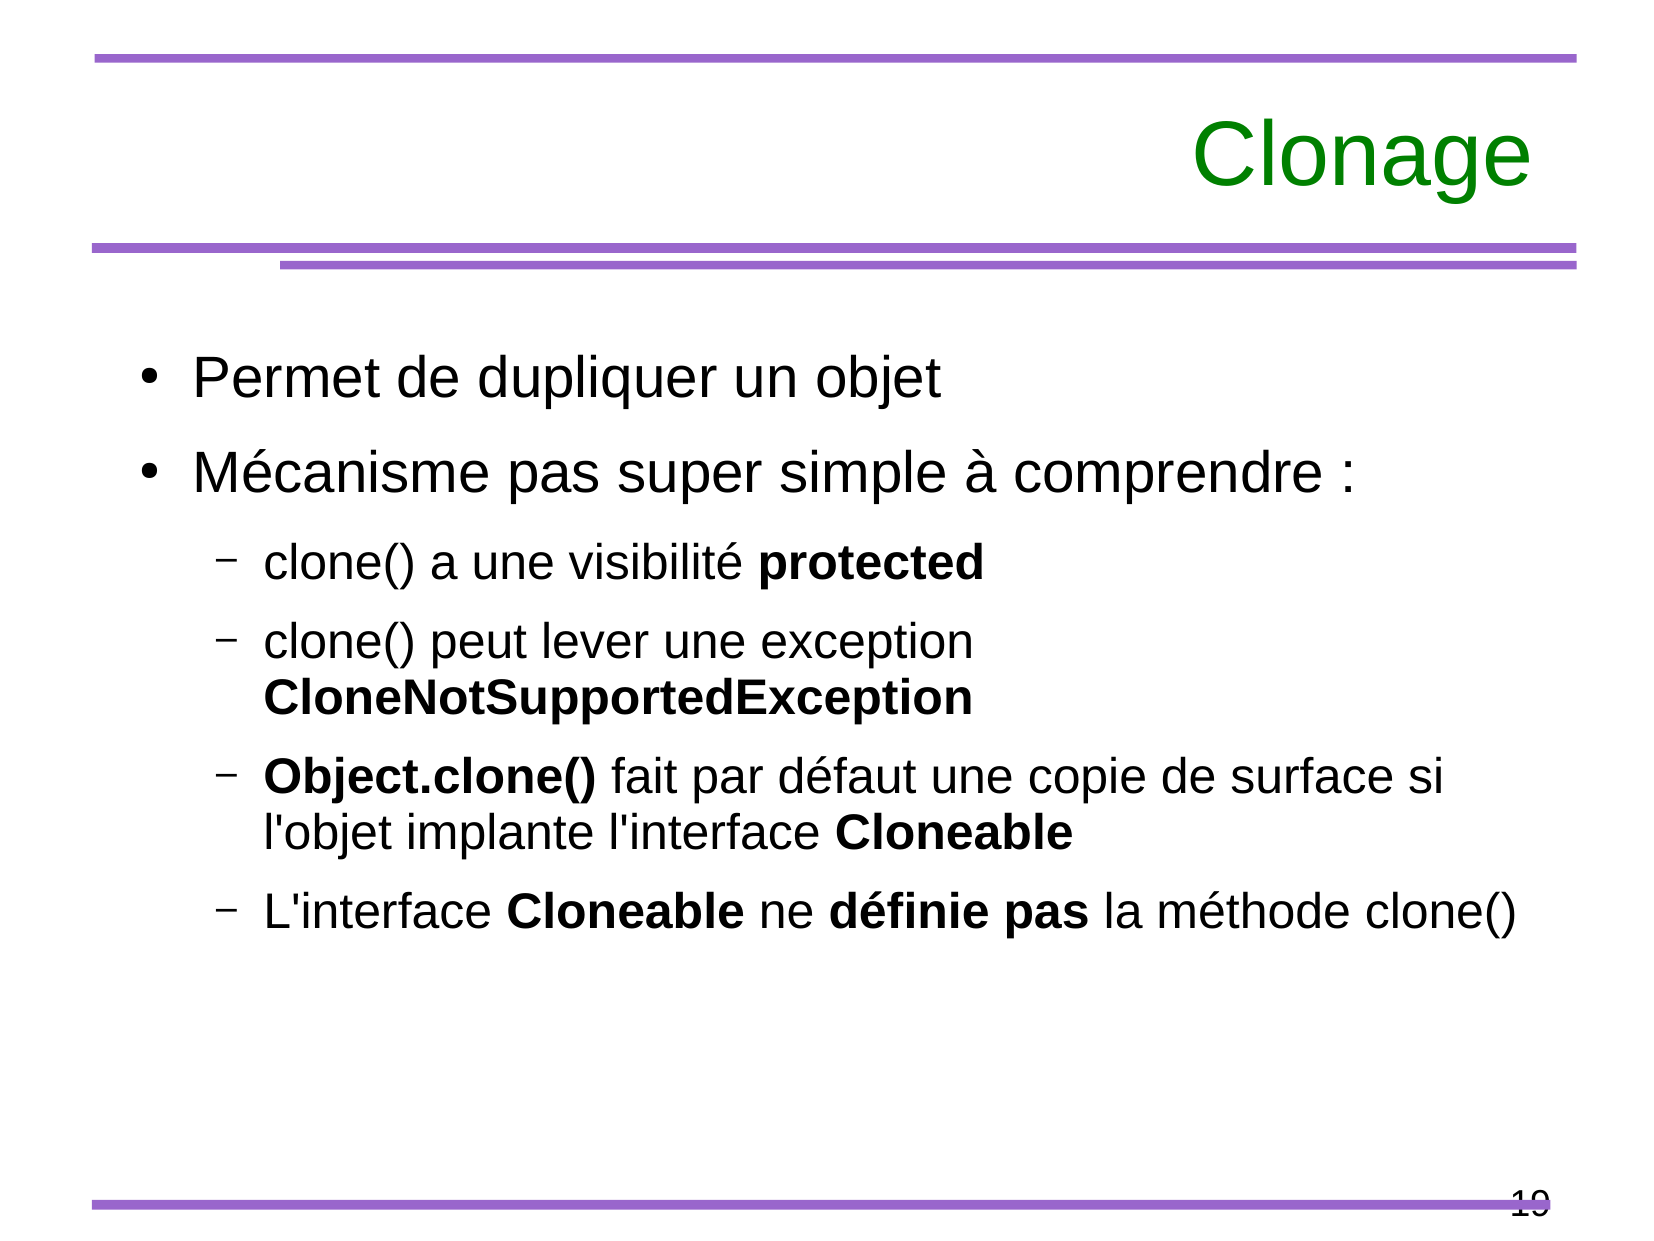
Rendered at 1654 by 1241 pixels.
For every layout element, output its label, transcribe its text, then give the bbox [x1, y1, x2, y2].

list Permet de dupliquer un objet Mécanisme pas super simple à comprendre : clone() a une visibilité protected clone() peut lever une exception CloneNotSupportedException Object.clone() fait par défaut une copie de surface si l'objet implante l'interface Cloneable L'interface Cloneable ne définie pas la méthode clone() [121, 344, 1534, 1180]
title Clonage [121, 49, 1534, 257]
